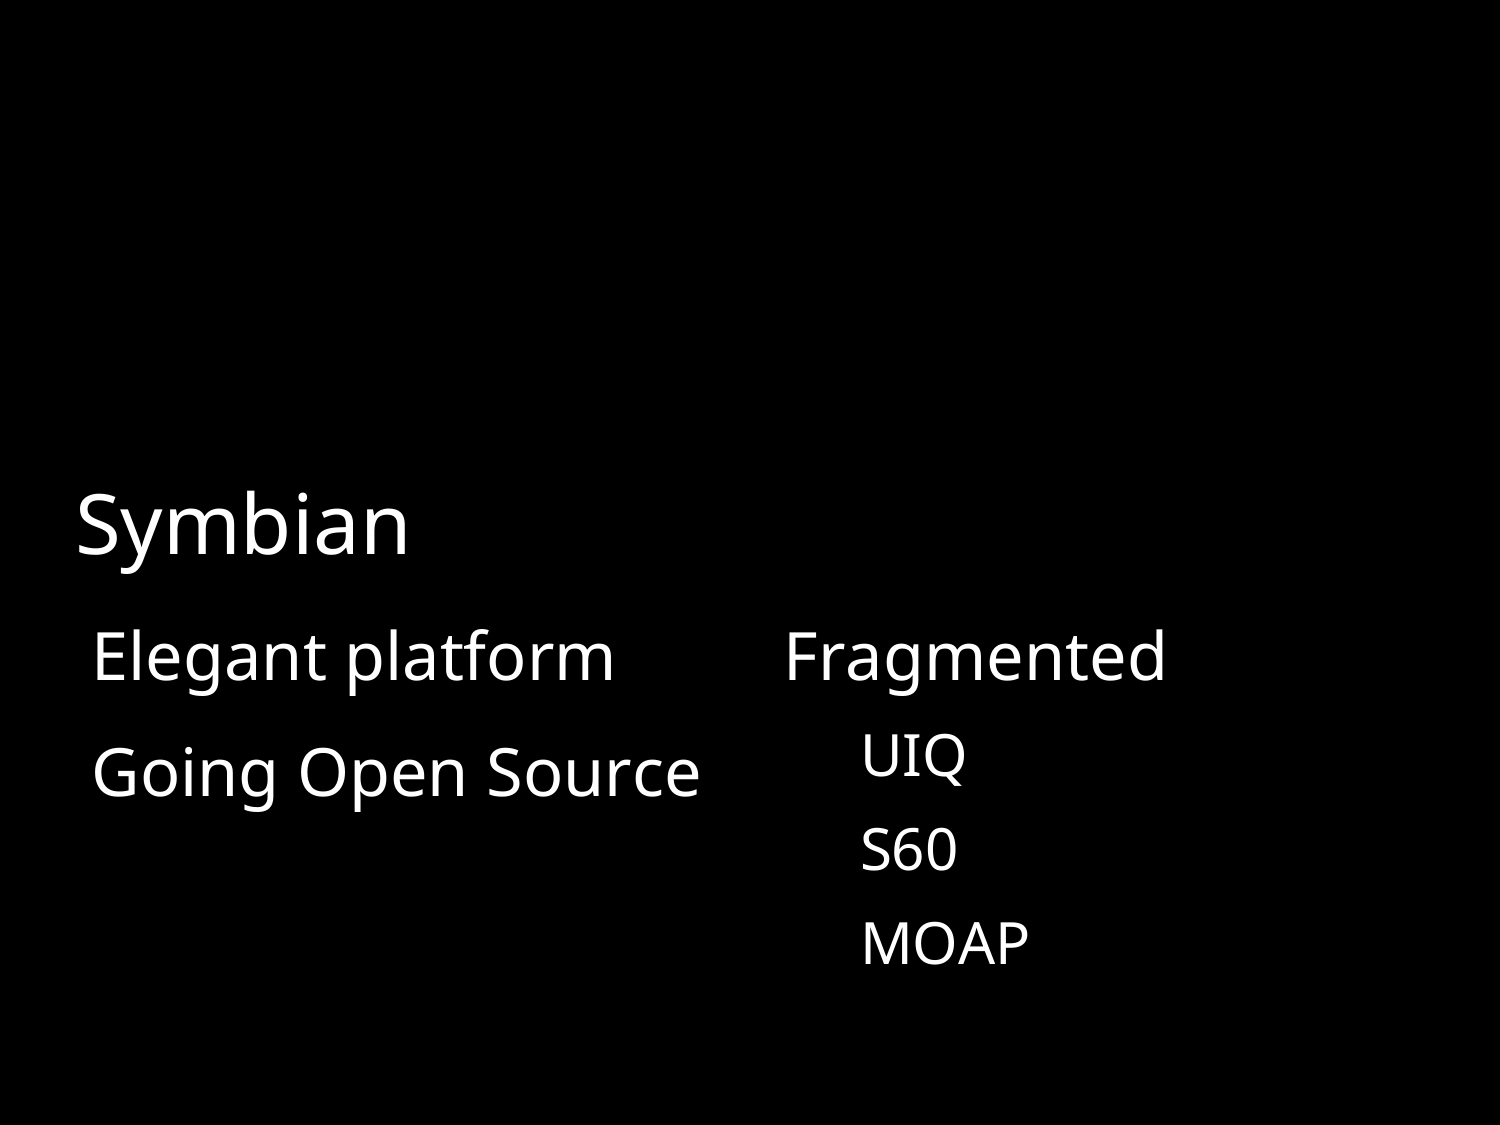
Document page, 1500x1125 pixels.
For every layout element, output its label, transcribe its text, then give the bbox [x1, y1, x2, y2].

list Elegant platform Going Open Source [75, 600, 734, 1003]
title Symbian [75, 428, 1414, 616]
list Fragmented UIQ S60 MOAP [766, 600, 1426, 1003]
